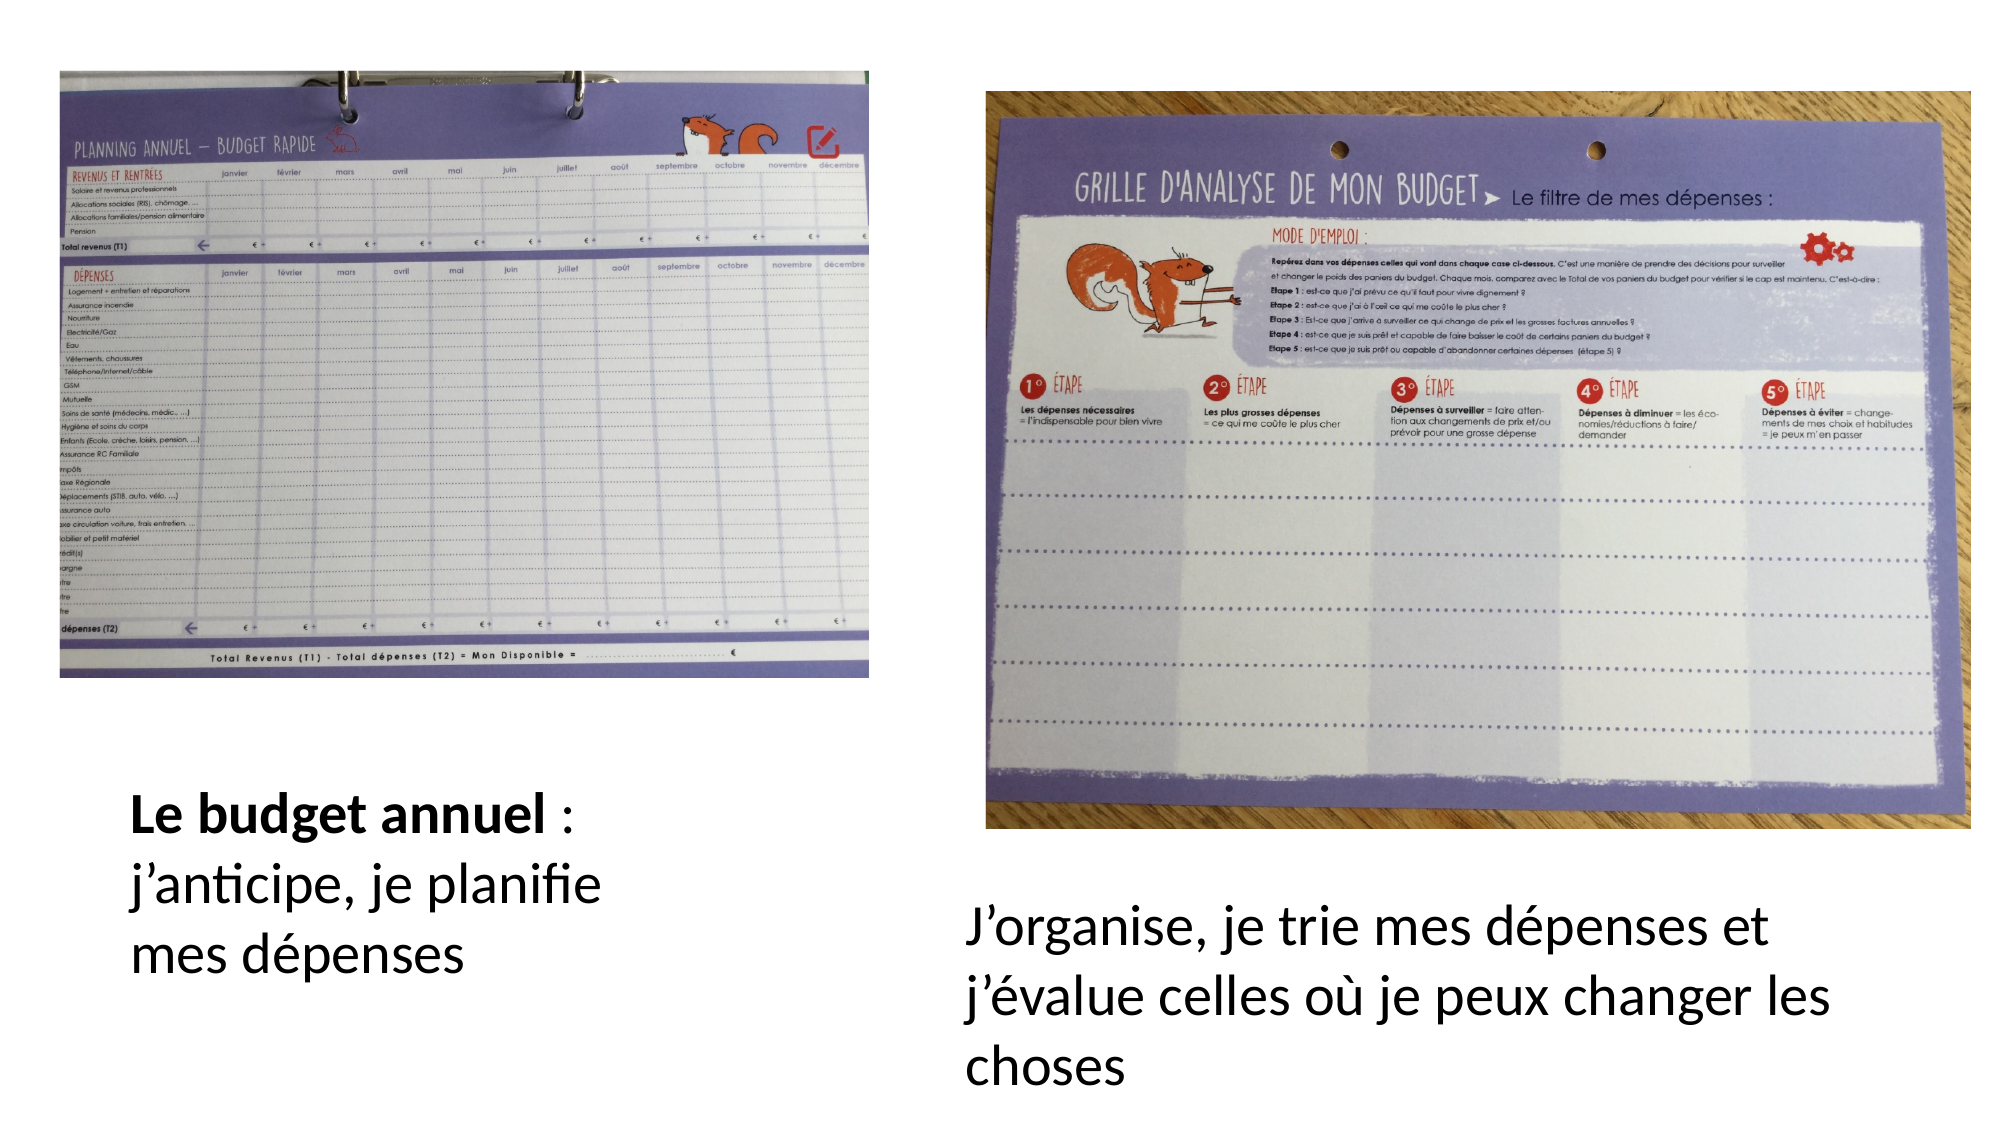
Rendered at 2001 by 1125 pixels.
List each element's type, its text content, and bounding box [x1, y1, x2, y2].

picture [985, 90, 1971, 829]
picture [59, 70, 869, 678]
text_box Le budget annuel : j’anticipe, je planifie mes dépenses [115, 767, 632, 995]
text_box J’organise, je trie mes dépenses et j’évalue celles où je peux changer les choses [950, 879, 1971, 1107]
